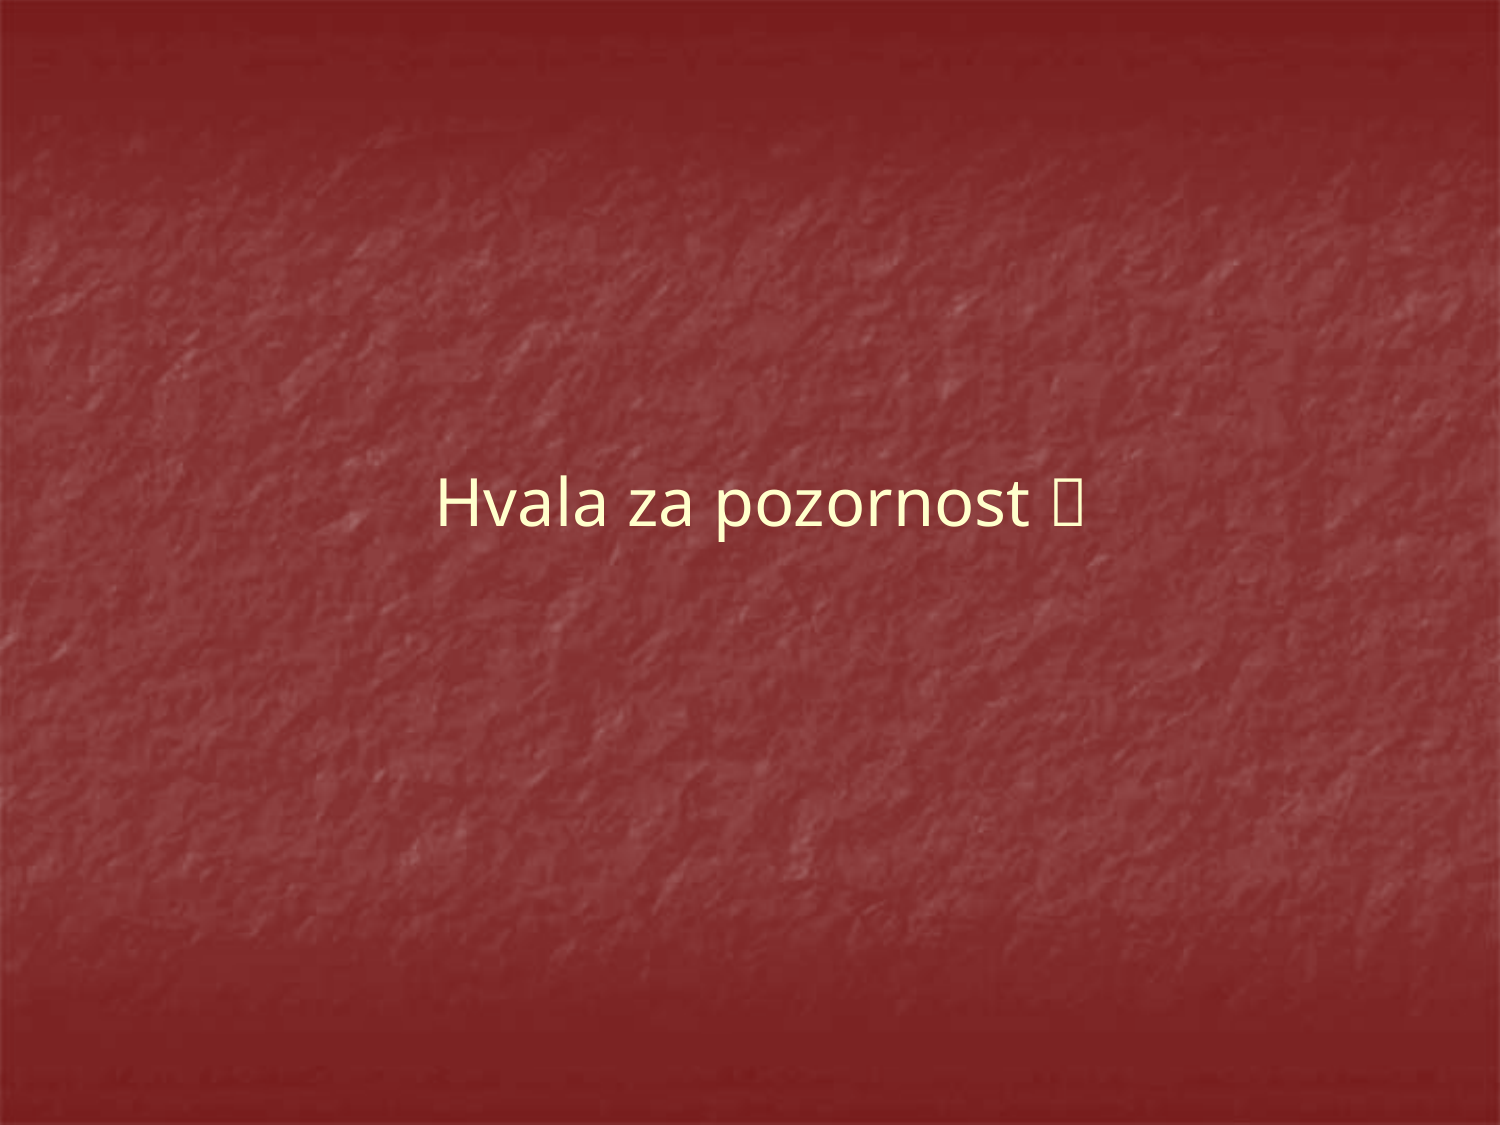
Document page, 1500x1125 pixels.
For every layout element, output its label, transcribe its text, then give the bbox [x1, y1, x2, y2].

picture [0, 0, 1500, 1125]
title Hvala za pozornost  [123, 350, 1399, 650]
